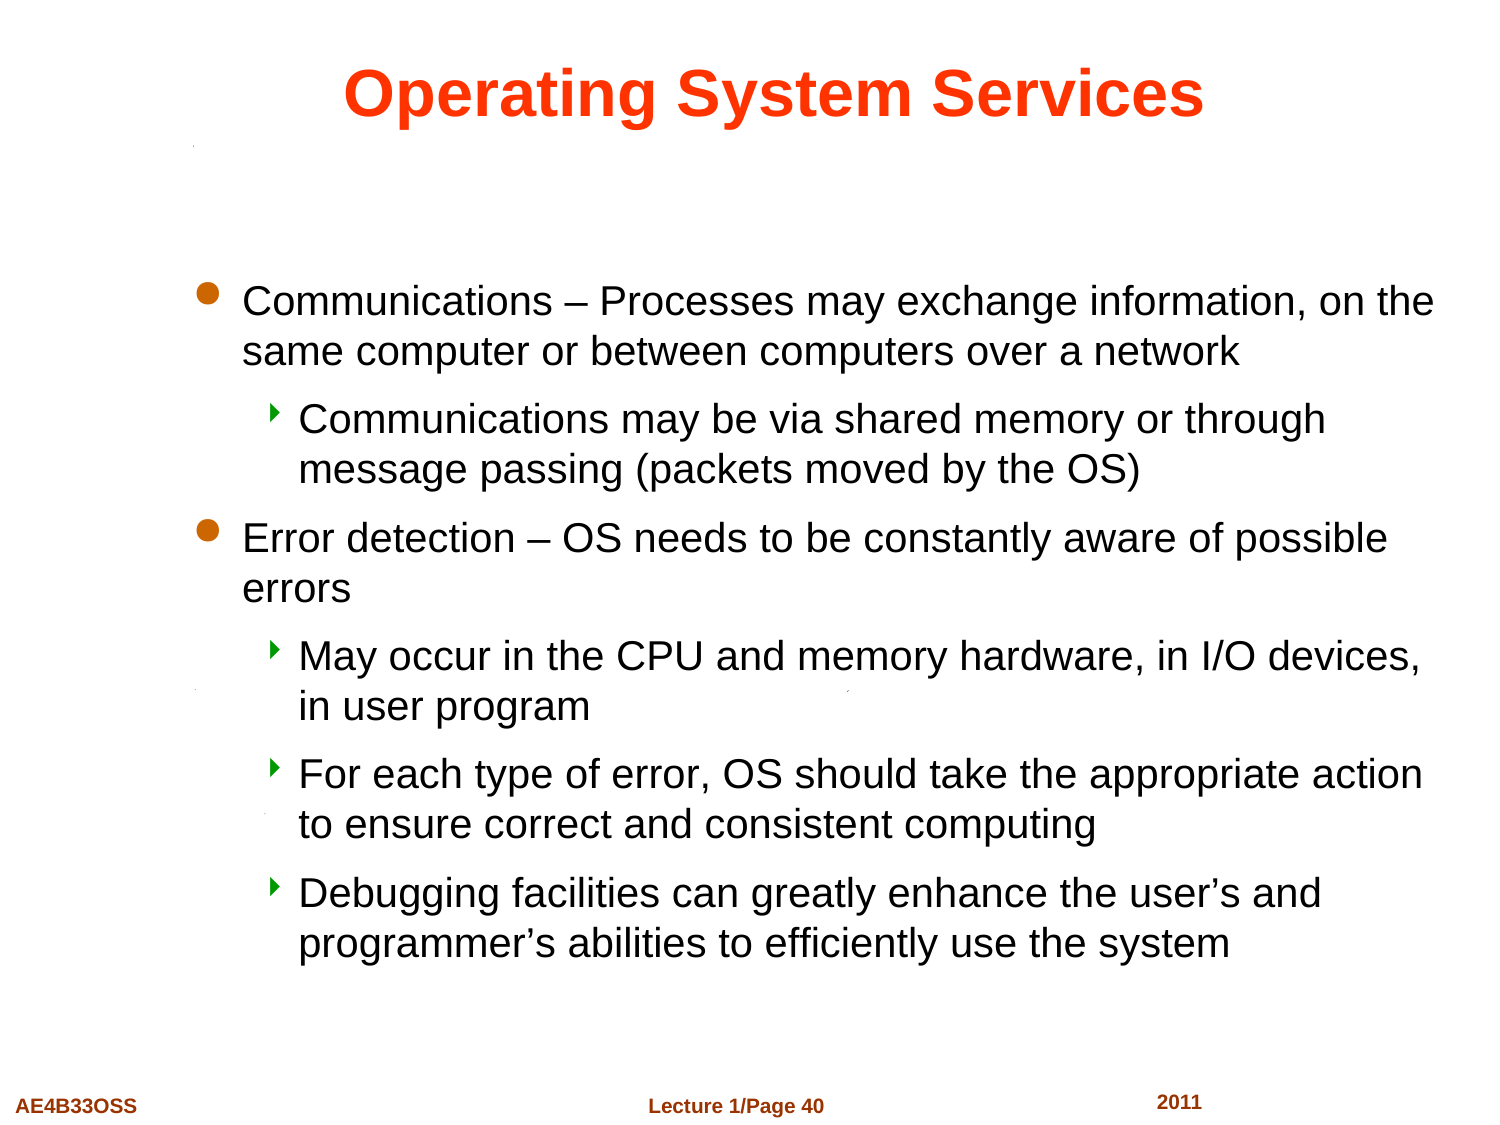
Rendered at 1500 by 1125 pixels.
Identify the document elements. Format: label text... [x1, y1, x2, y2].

title Operating System Services [112, 37, 1438, 138]
list Communications – Processes may exchange information, on the same computer or between computers over a network Communications may be via shared memory or through message passing (packets moved by the OS) Error detection – OS needs to be constantly aware of possible errors May occur in the CPU and memory hardware, in I/O devices, in user program For each type of error, OS should take the appropriate action to ensure correct and consistent computing Debugging facilities can greatly enhance the user’s and programmer’s abilities to efficiently use the system [105, 203, 1457, 982]
